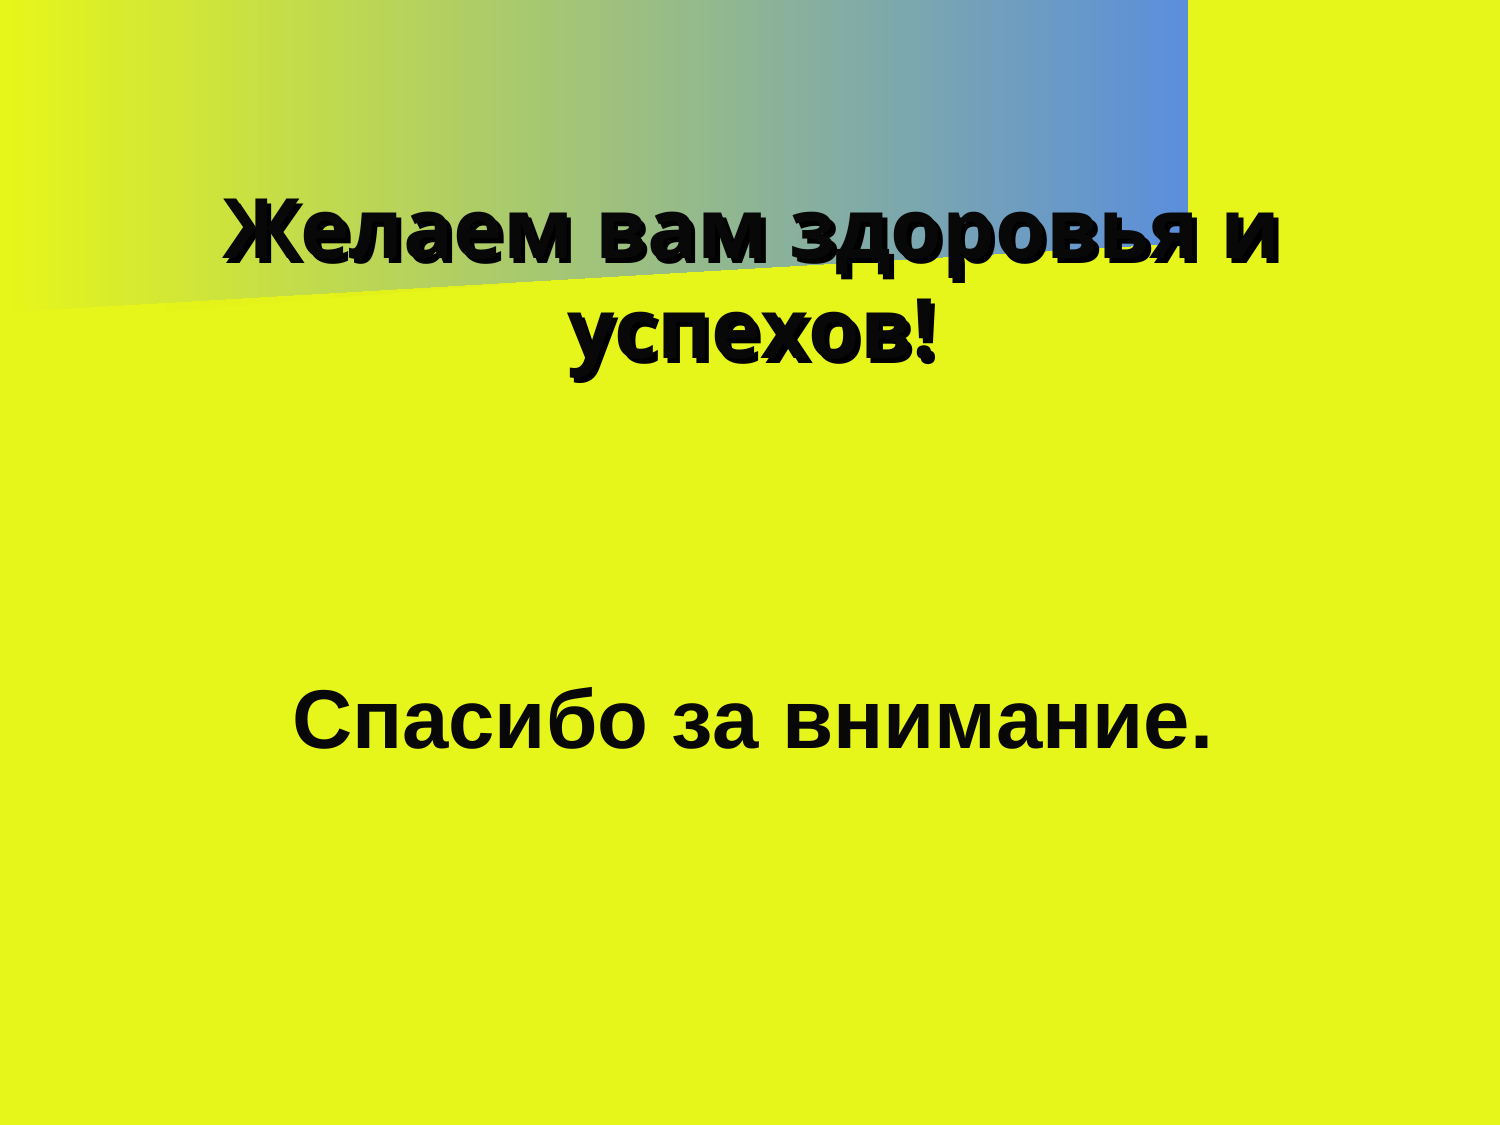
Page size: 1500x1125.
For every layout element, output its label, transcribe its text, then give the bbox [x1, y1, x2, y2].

title Желаем вам здоровья и успехов! [76, 168, 1427, 484]
text_box Спасибо за внимание. [277, 657, 1341, 773]
